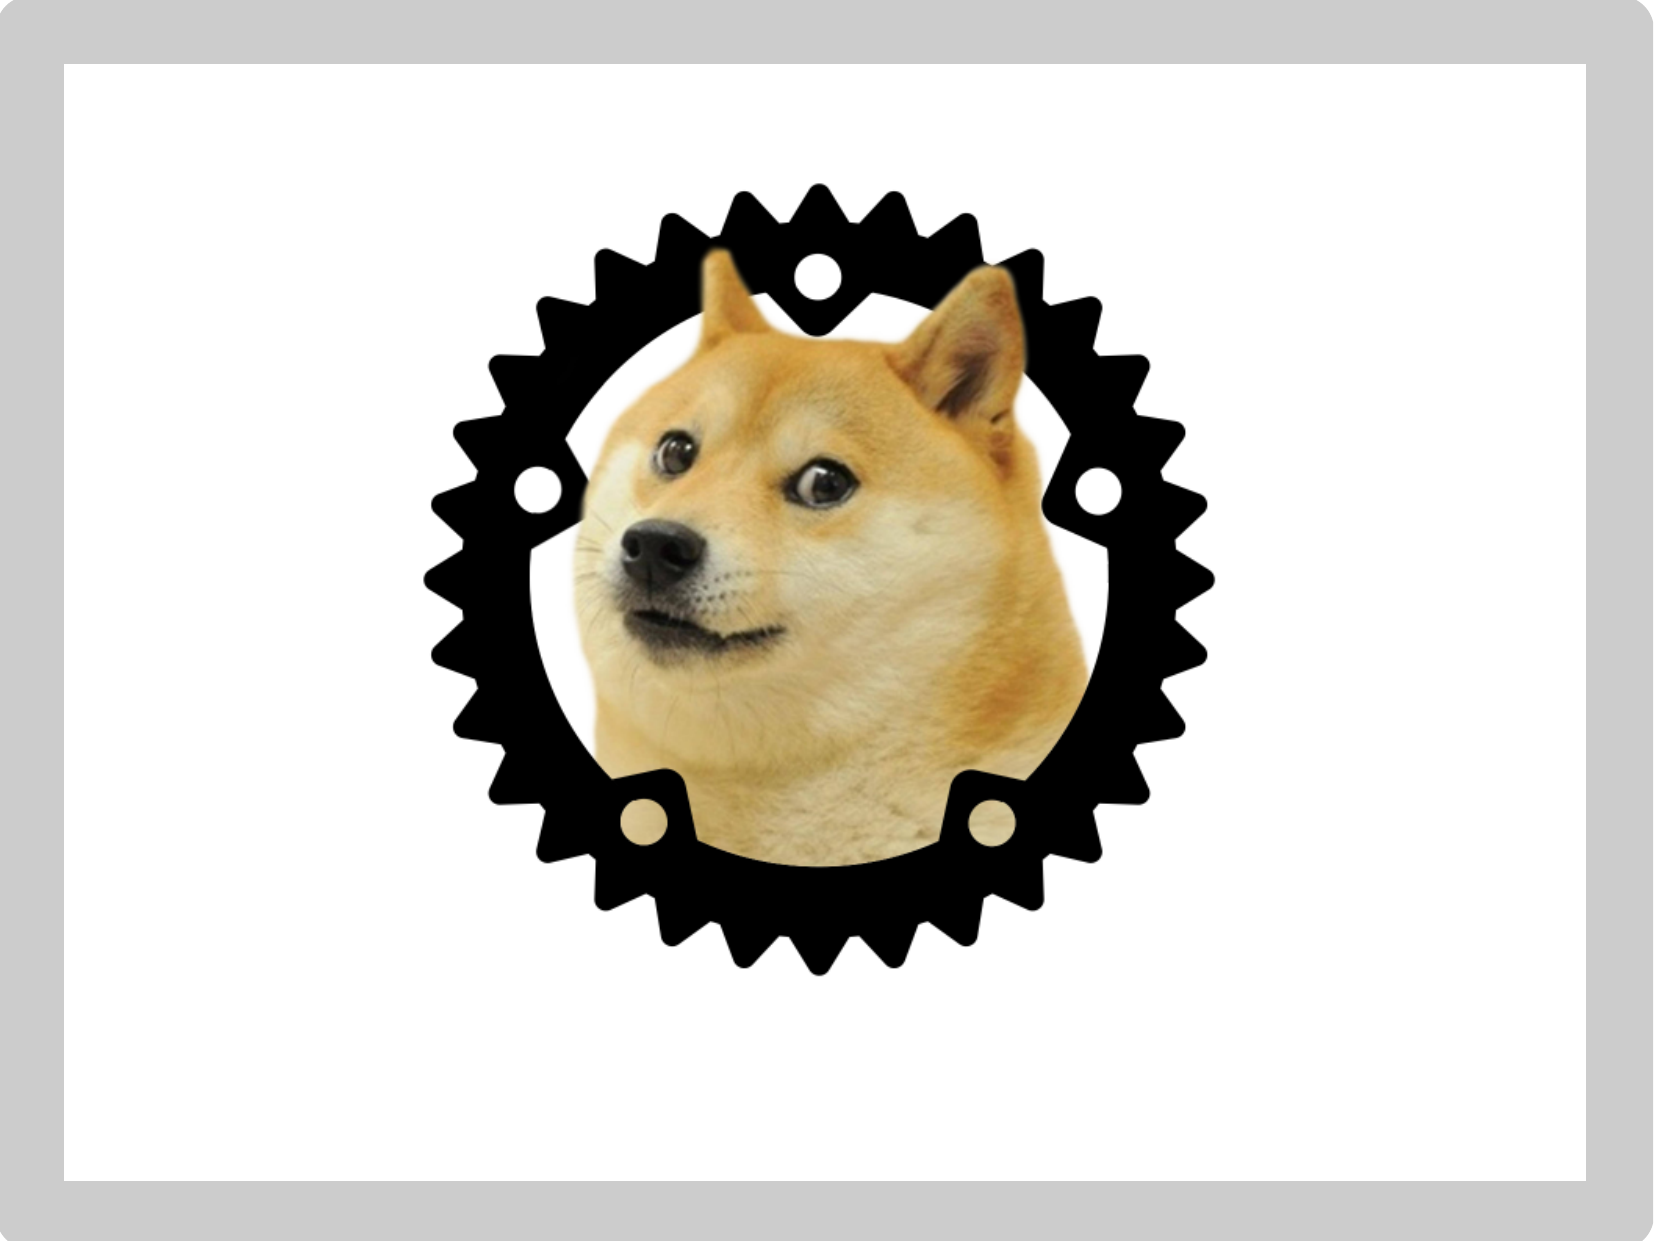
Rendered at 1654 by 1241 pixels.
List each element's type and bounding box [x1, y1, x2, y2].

picture [419, 179, 1220, 981]
